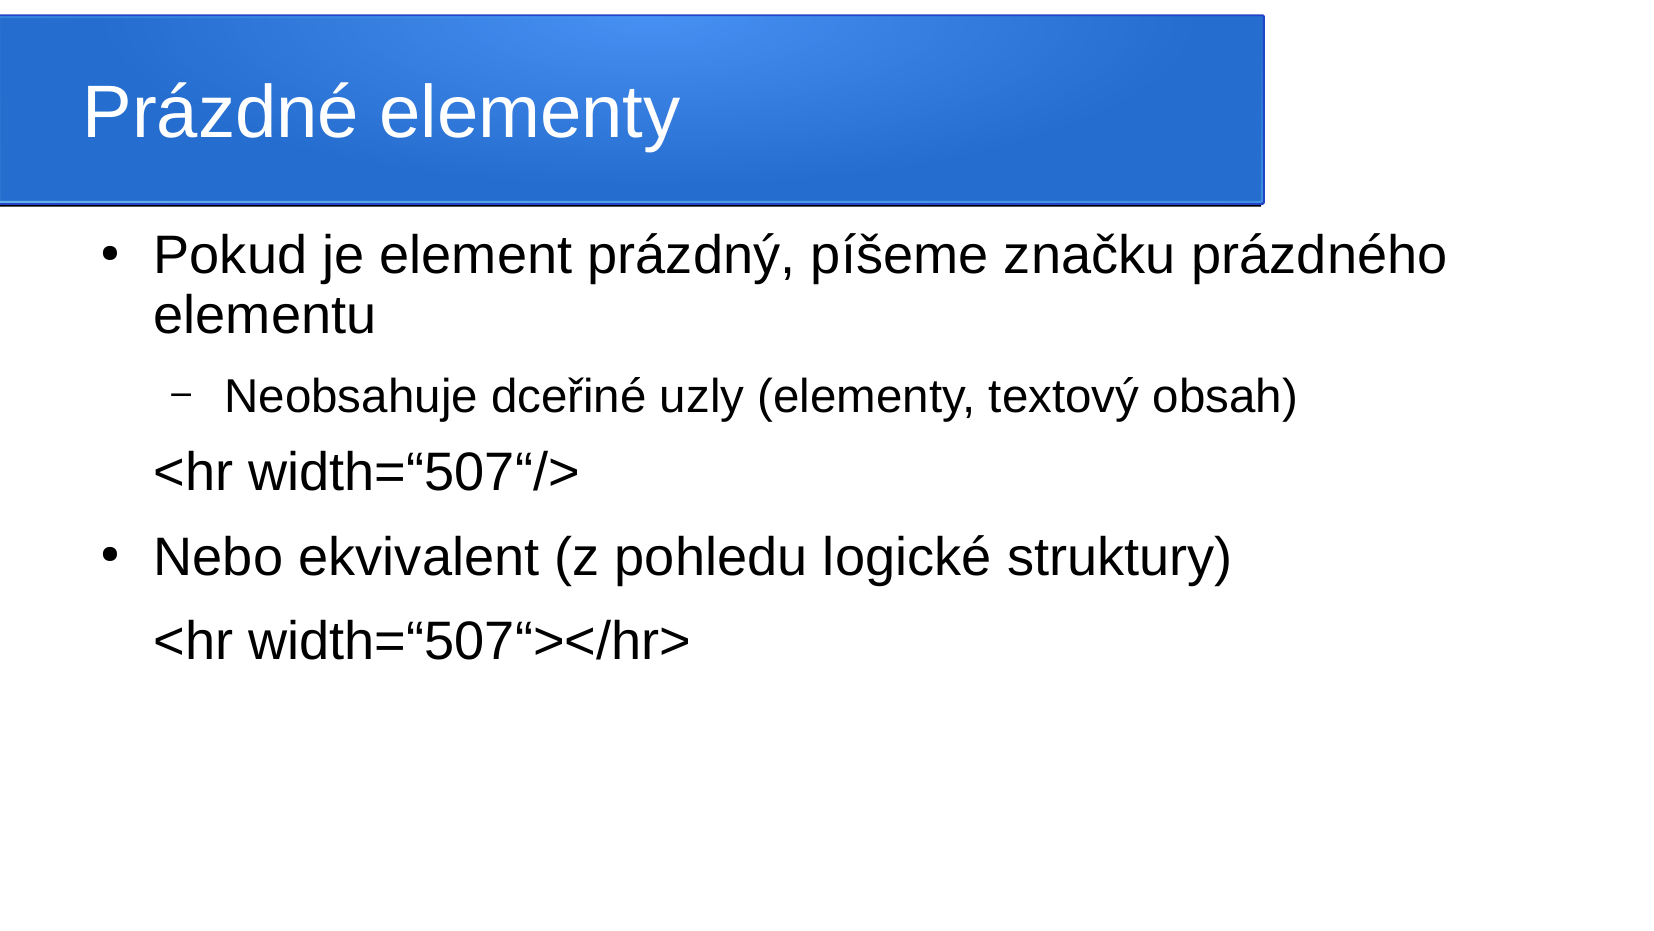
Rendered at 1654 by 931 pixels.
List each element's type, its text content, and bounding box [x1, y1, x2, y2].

title Prázdné elementy [82, 35, 1235, 189]
list Pokud je element prázdný, píšeme značku prázdného elementu Neobsahuje dceřiné uzly (elementy, textový obsah) <hr width=“507“/> Nebo ekvivalent (z pohledu logické struktury) <hr width=“507“></hr> [82, 224, 1571, 764]
